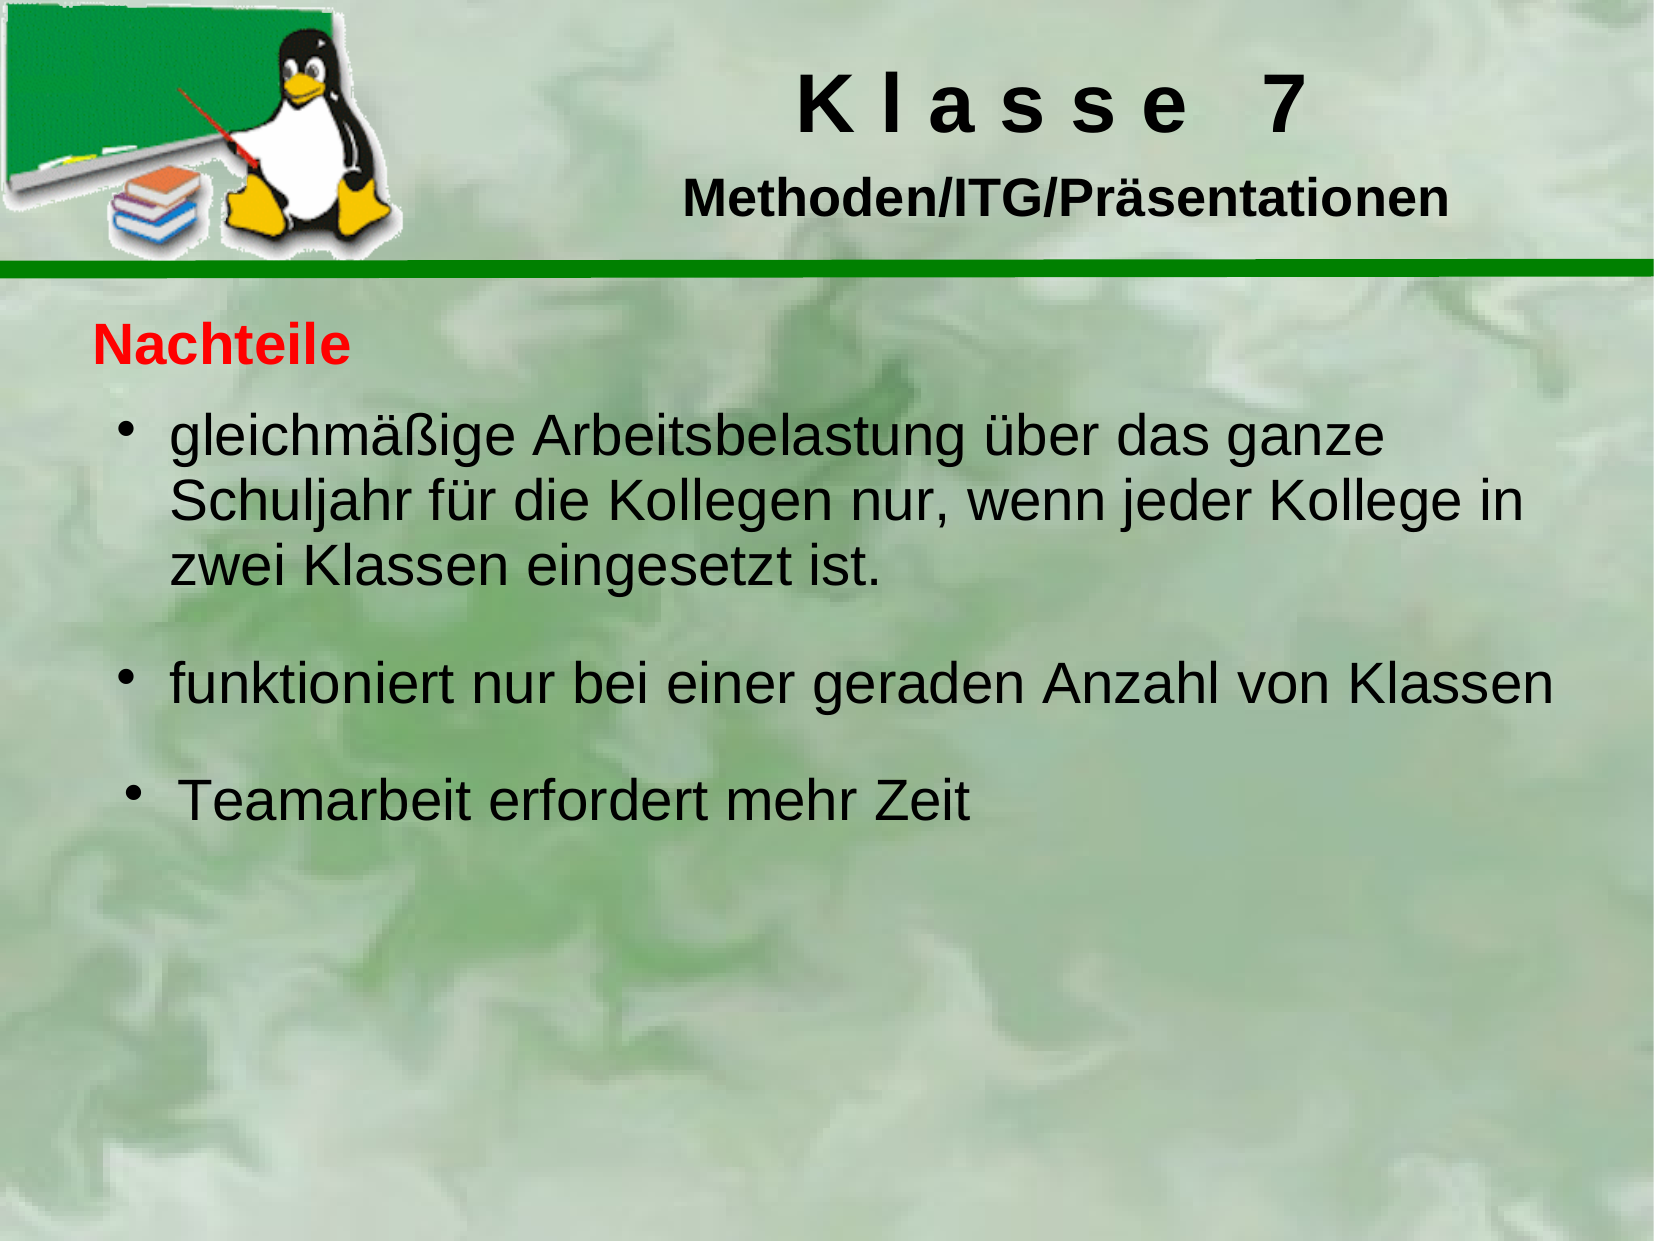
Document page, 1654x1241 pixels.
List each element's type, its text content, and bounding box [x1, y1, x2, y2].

text_box Teamarbeit erfordert mehr Zeit [91, 760, 1654, 861]
picture [0, 277, 1654, 1241]
text_box funktioniert nur bei einer geraden Anzahl von Klassen [83, 643, 1654, 744]
list Nachteile [74, 311, 1563, 392]
title Klasse 7 [540, 0, 1563, 208]
text_box Methoden/ITG/Präsentationen [567, 160, 1567, 238]
text_box gleichmäßige Arbeitsbelastung über das ganze Schuljahr für die Kollegen nur, wenn jeder Kollege in zwei Klassen eingesetzt ist. [83, 395, 1612, 605]
picture [0, 0, 1654, 260]
